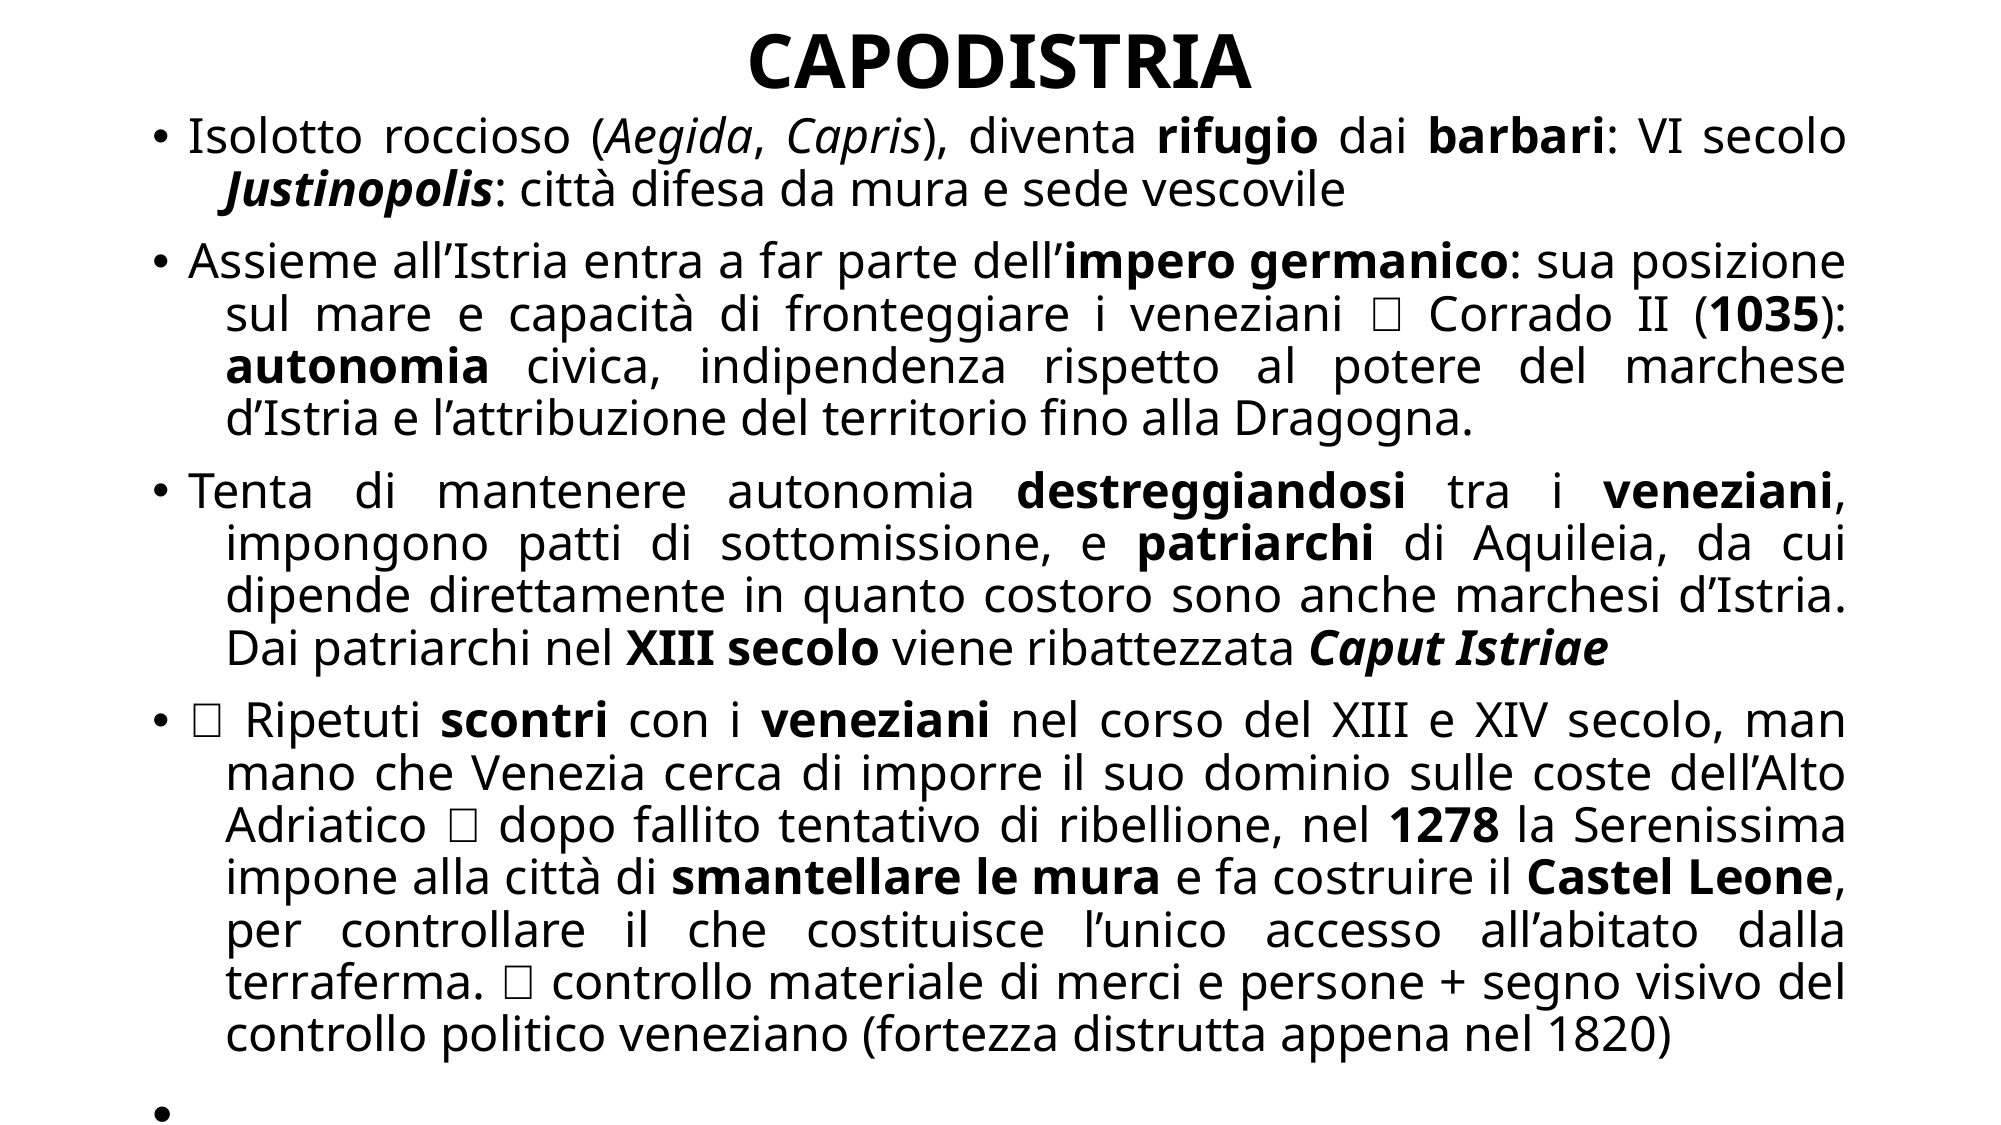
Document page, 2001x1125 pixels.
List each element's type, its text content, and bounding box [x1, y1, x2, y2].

list Isolotto roccioso (Aegida, Capris), diventa rifugio dai barbari: VI secolo Justinopolis: città difesa da mura e sede vescovile Assieme all’Istria entra a far parte dell’impero germanico: sua posizione sul mare e capacità di fronteggiare i veneziani  Corrado II (1035): autonomia civica, indipendenza rispetto al potere del marchese d’Istria e l’attribuzione del territorio fino alla Dragogna. Tenta di mantenere autonomia destreggiandosi tra i veneziani, impongono patti di sottomissione, e patriarchi di Aquileia, da cui dipende direttamente in quanto costoro sono anche marchesi d’Istria. Dai patriarchi nel XIII secolo viene ribattezzata Caput Istriae  Ripetuti scontri con i veneziani nel corso del XIII e XIV secolo, man mano che Venezia cerca di imporre il suo dominio sulle coste dell’Alto Adriatico  dopo fallito tentativo di ribellione, nel 1278 la Serenissima impone alla città di smantellare le mura e fa costruire il Castel Leone, per controllare il che costituisce l’unico accesso all’abitato dalla terraferma.  controllo materiale di merci e persone + segno visivo del controllo politico veneziano (fortezza distrutta appena nel 1820) [137, 104, 1863, 1113]
title CAPODISTRIA [137, 12, 1863, 104]
